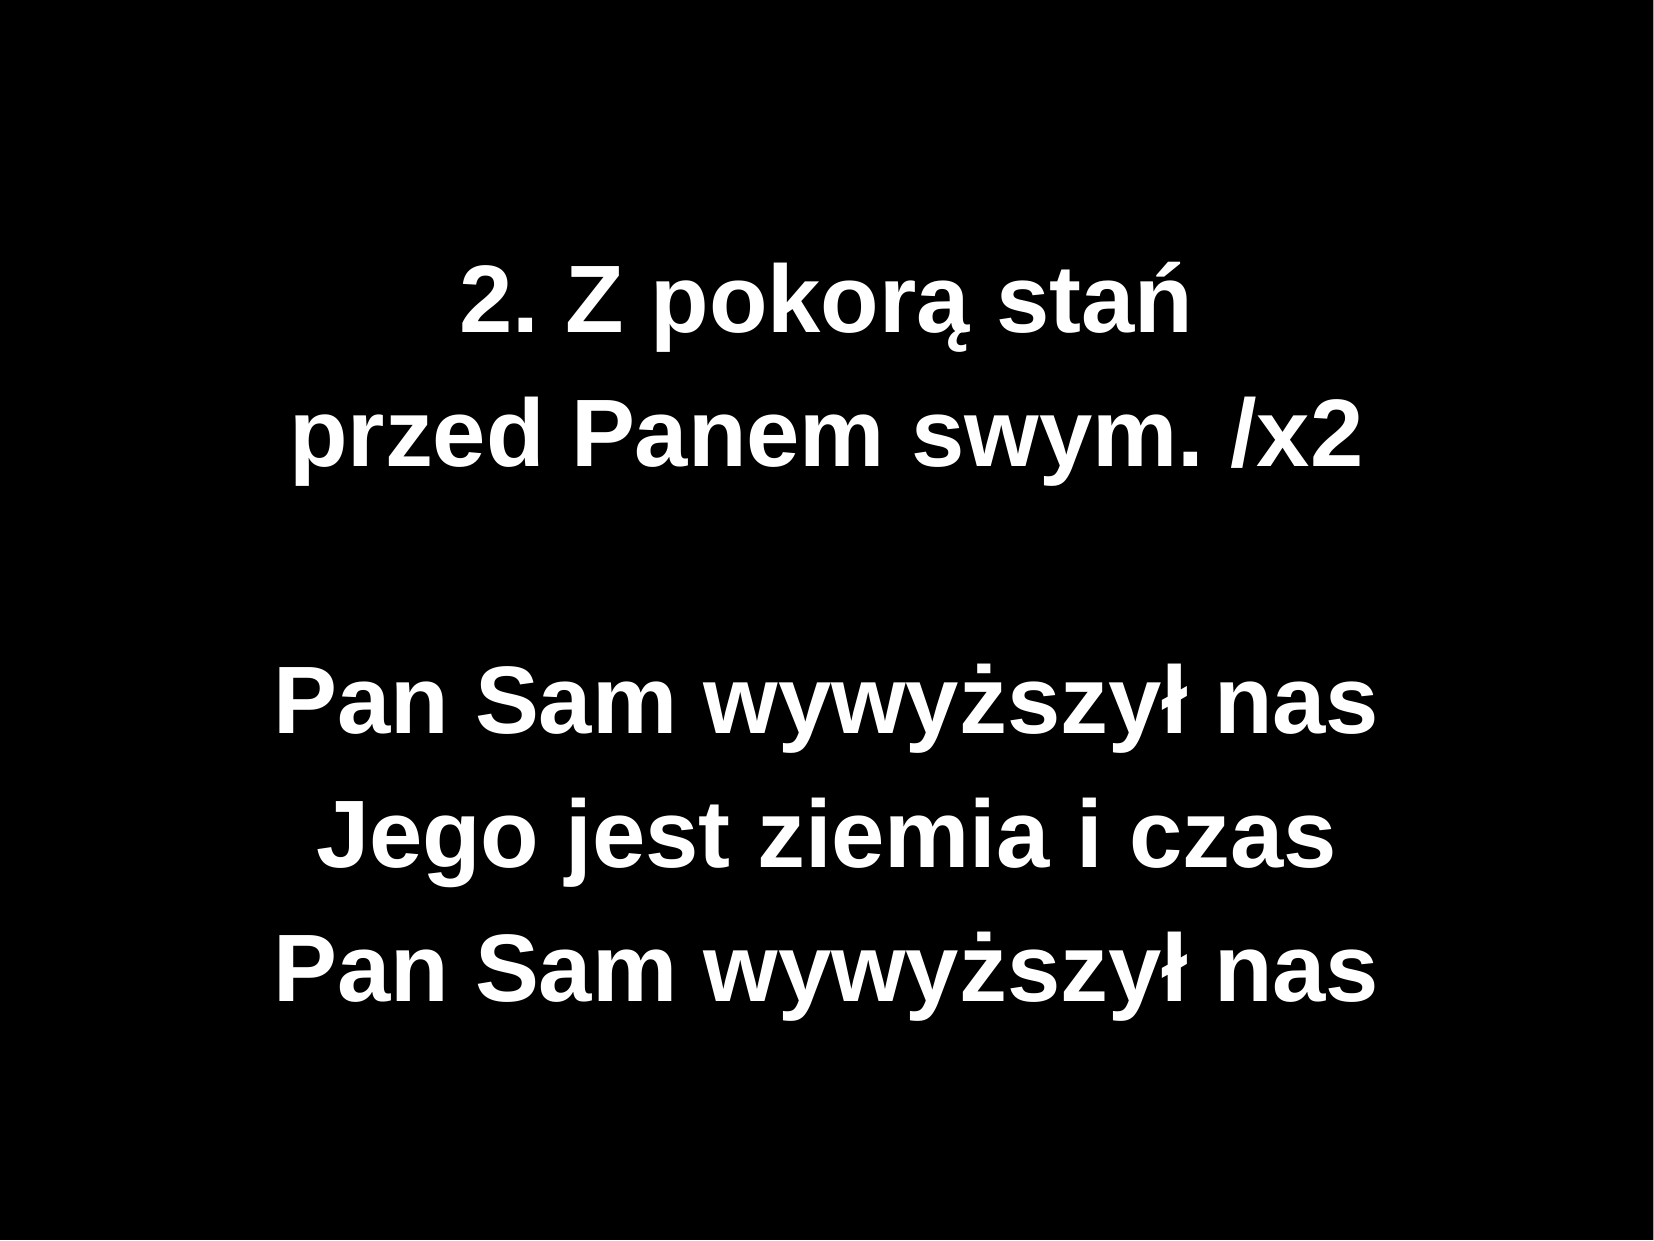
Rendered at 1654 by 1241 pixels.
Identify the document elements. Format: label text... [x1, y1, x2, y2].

subtitle 2. Z pokorą stań przed Panem swym. /x2 Pan Sam wywyższył nas Jego jest ziemia i czas Pan Sam wywyższył nas [0, 0, 1654, 1241]
